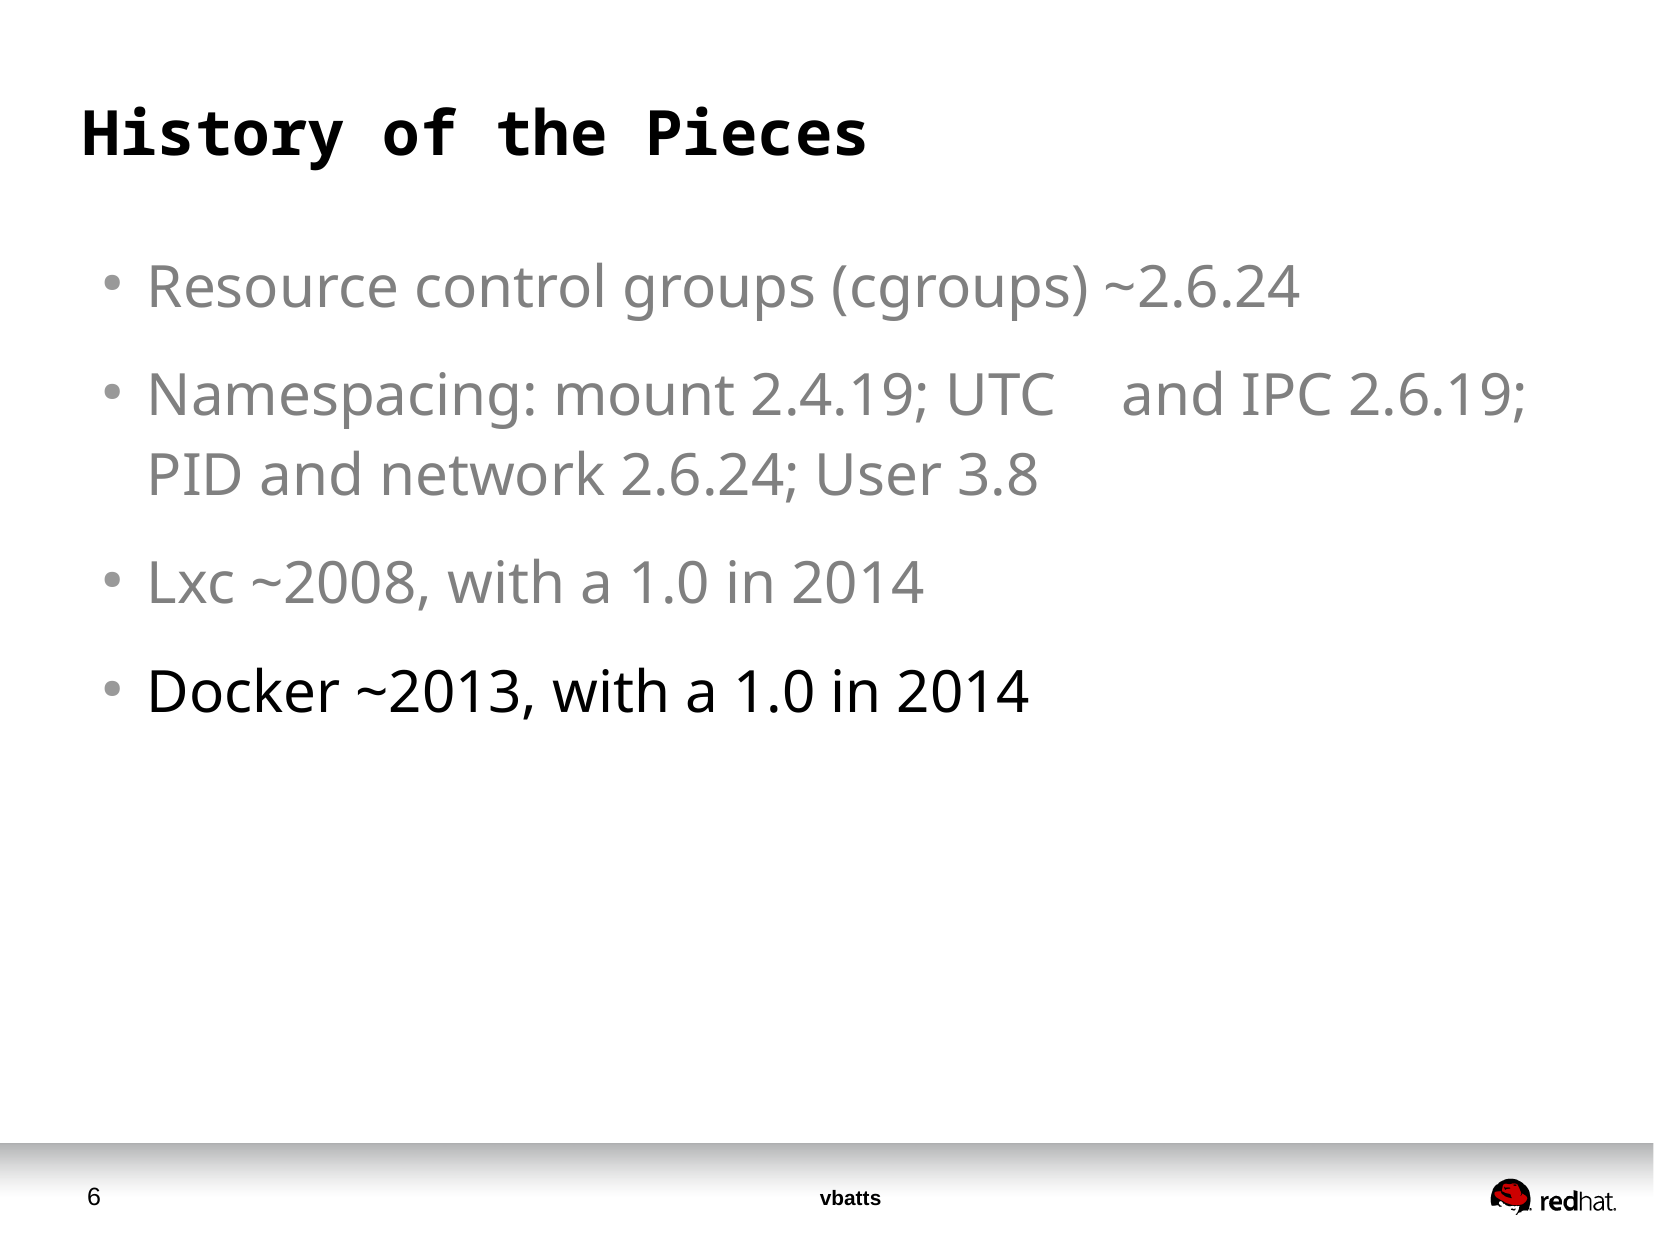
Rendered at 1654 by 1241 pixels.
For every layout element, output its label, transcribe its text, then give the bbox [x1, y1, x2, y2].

list Resource control groups (cgroups) ~2.6.24 Namespacing: mount 2.4.19; UTC and IPC 2.6.19; PID and network 2.6.24; User 3.8 Lxc ~2008, with a 1.0 in 2014 Docker ~2013, with a 1.0 in 2014 [86, 244, 1576, 1039]
picture [0, 1143, 1654, 1241]
title History of the Pieces [82, 37, 1571, 226]
